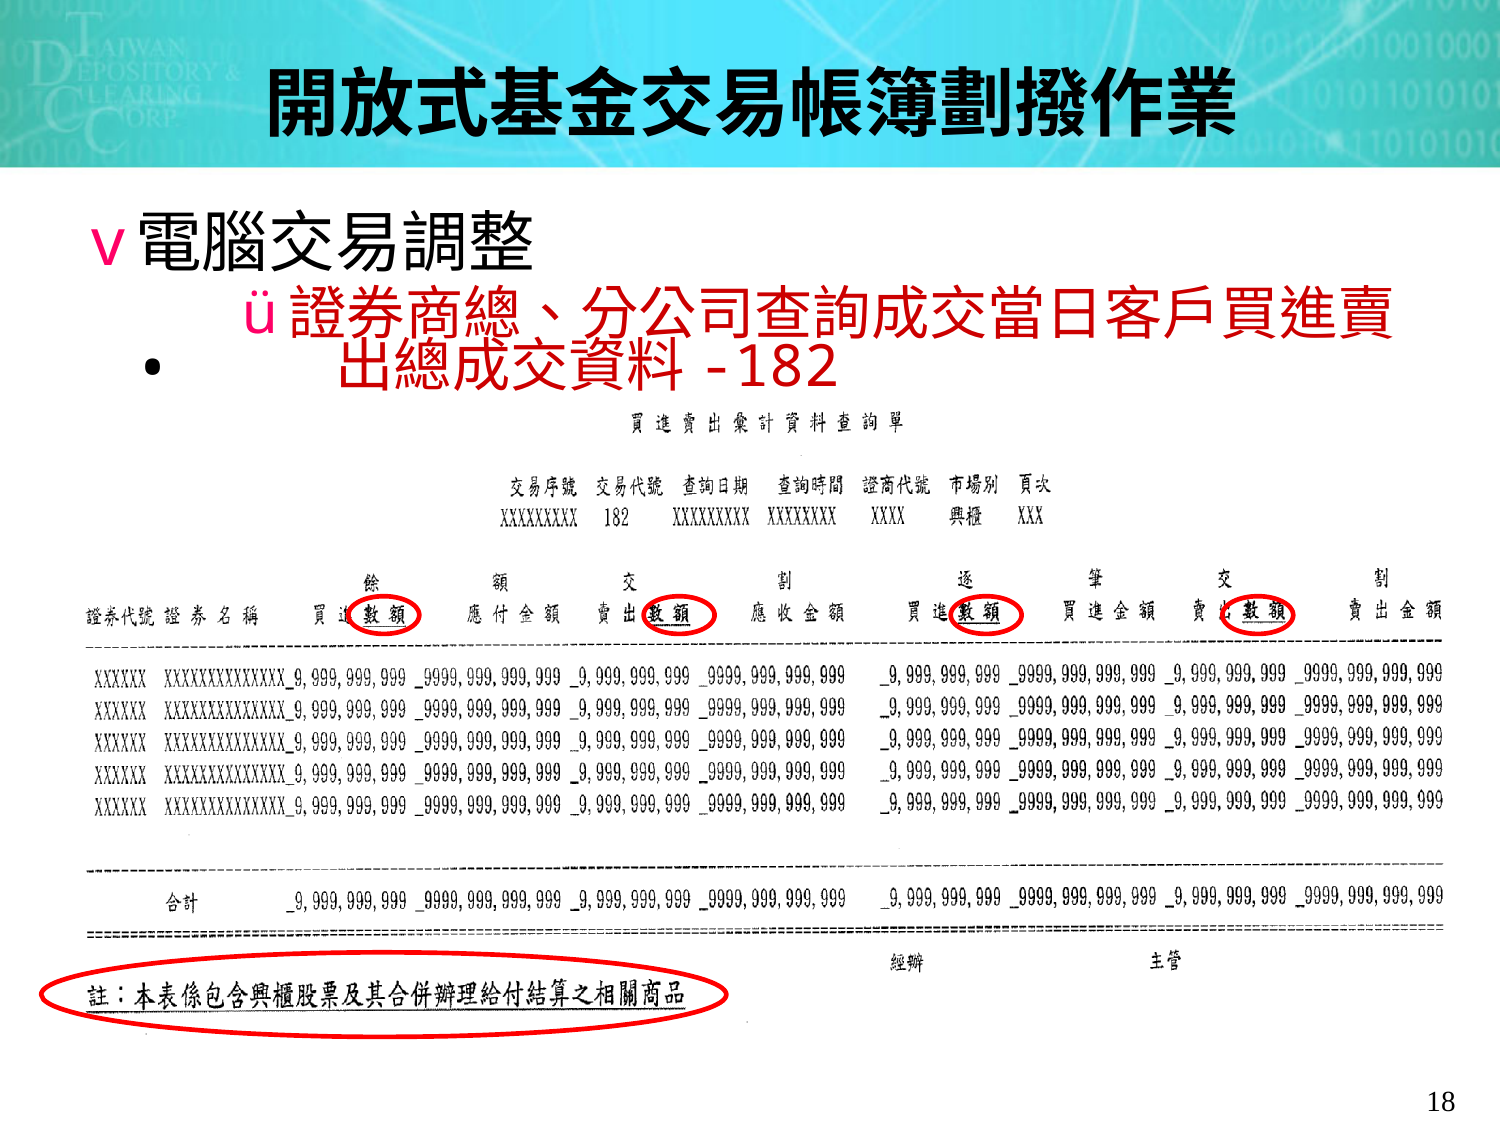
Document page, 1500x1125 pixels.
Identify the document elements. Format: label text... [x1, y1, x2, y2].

text_box 電腦交易調整 證券商總、分公司查詢成交當日客戶買進賣出總成交資料-182 [76, 220, 1427, 408]
title 開放式基金交易帳簿劃撥作業 [76, 42, 1427, 159]
picture [76, 408, 1459, 1045]
picture [76, 955, 723, 1034]
text_box [1411, 1074, 1500, 1125]
